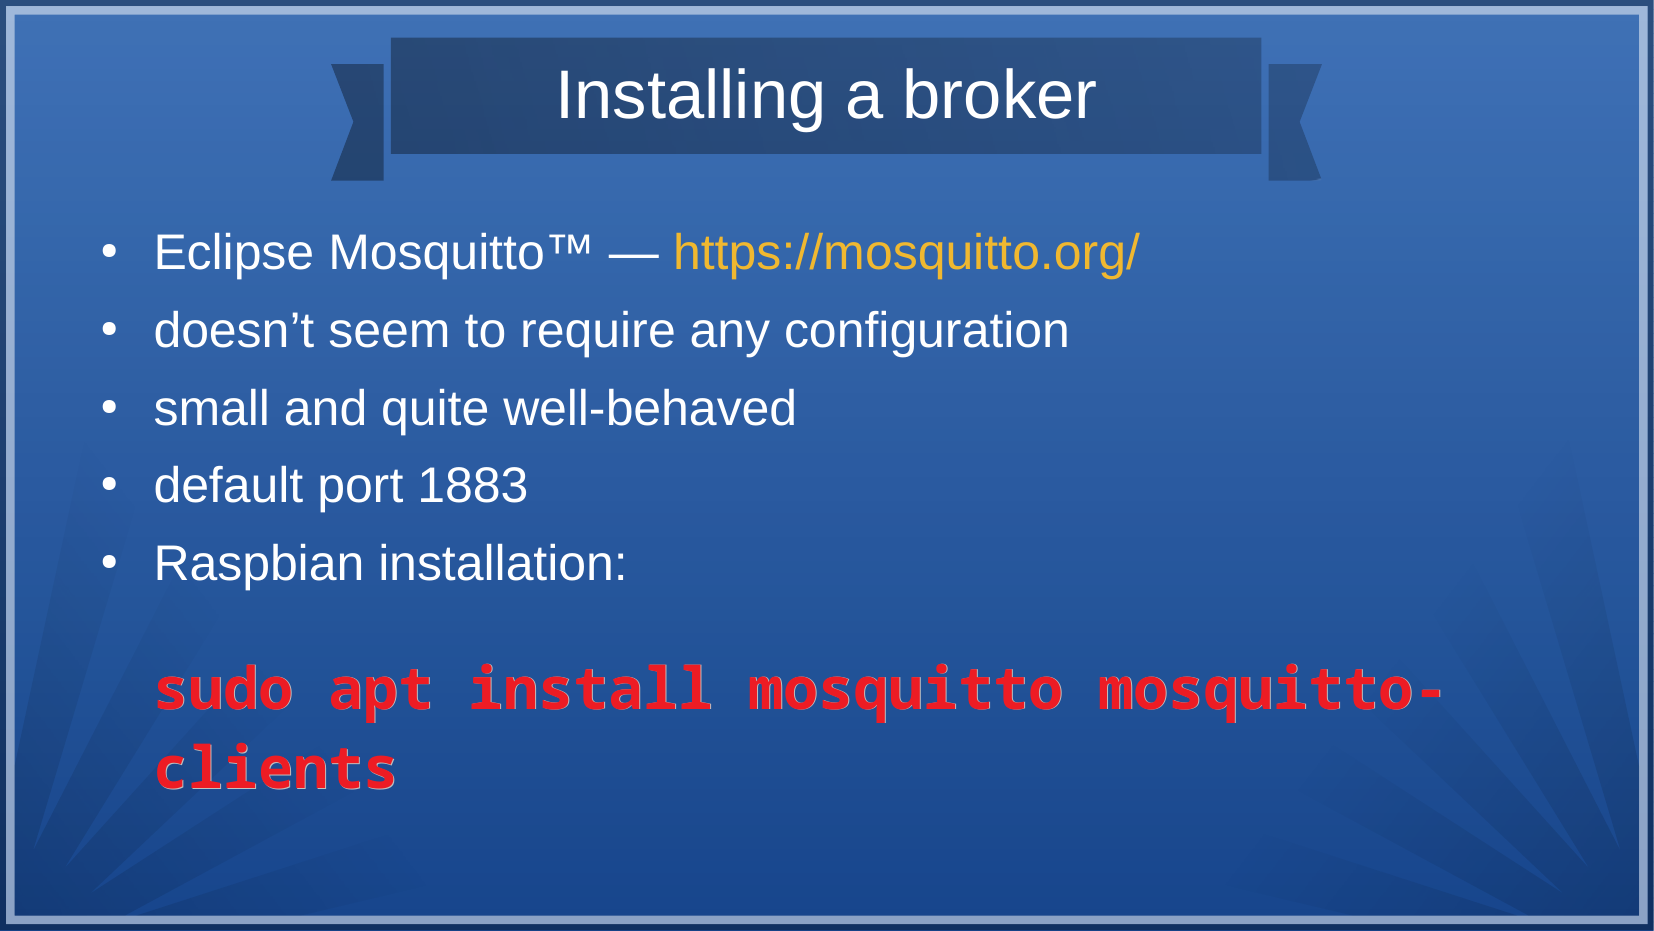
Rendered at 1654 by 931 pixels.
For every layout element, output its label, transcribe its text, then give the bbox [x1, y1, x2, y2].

title Installing a broker [389, 35, 1264, 154]
list Eclipse Mosquitto™ — https://mosquitto.org/ doesn’t seem to require any configuration small and quite well-behaved default port 1883 Raspbian installation: sudo apt install mosquitto mosquitto-clients [82, 224, 1571, 848]
